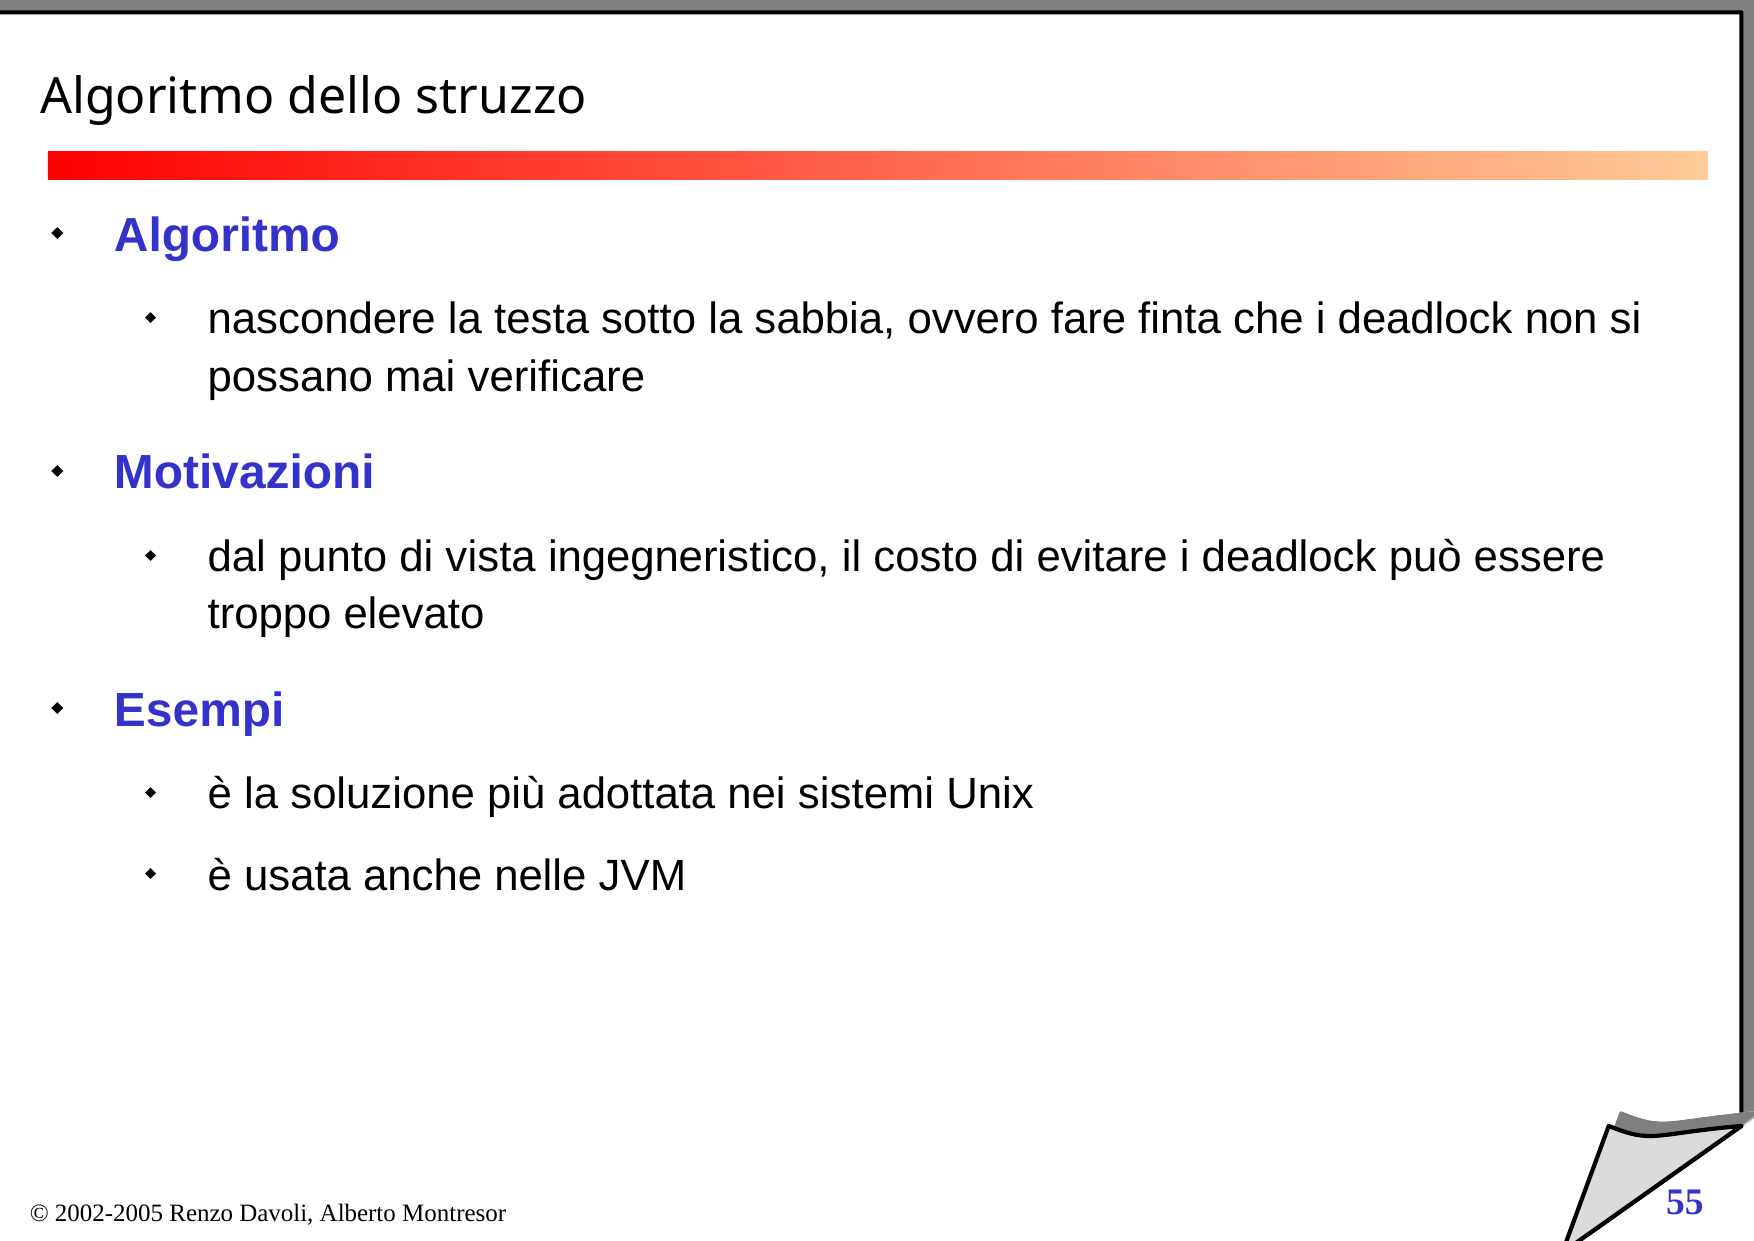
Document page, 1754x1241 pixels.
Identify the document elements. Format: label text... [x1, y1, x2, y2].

list Algoritmo nascondere la testa sotto la sabbia, ovvero fare finta che i deadlock non si possano mai verificare Motivazioni dal punto di vista ingegneristico, il costo di evitare i deadlock può essere troppo elevato Esempi è la soluzione più adottata nei sistemi Unix è usata anche nelle JVM [51, 206, 1689, 970]
text_box q [750, 152, 754, 179]
title Algoritmo dello struzzo [40, 49, 1714, 144]
